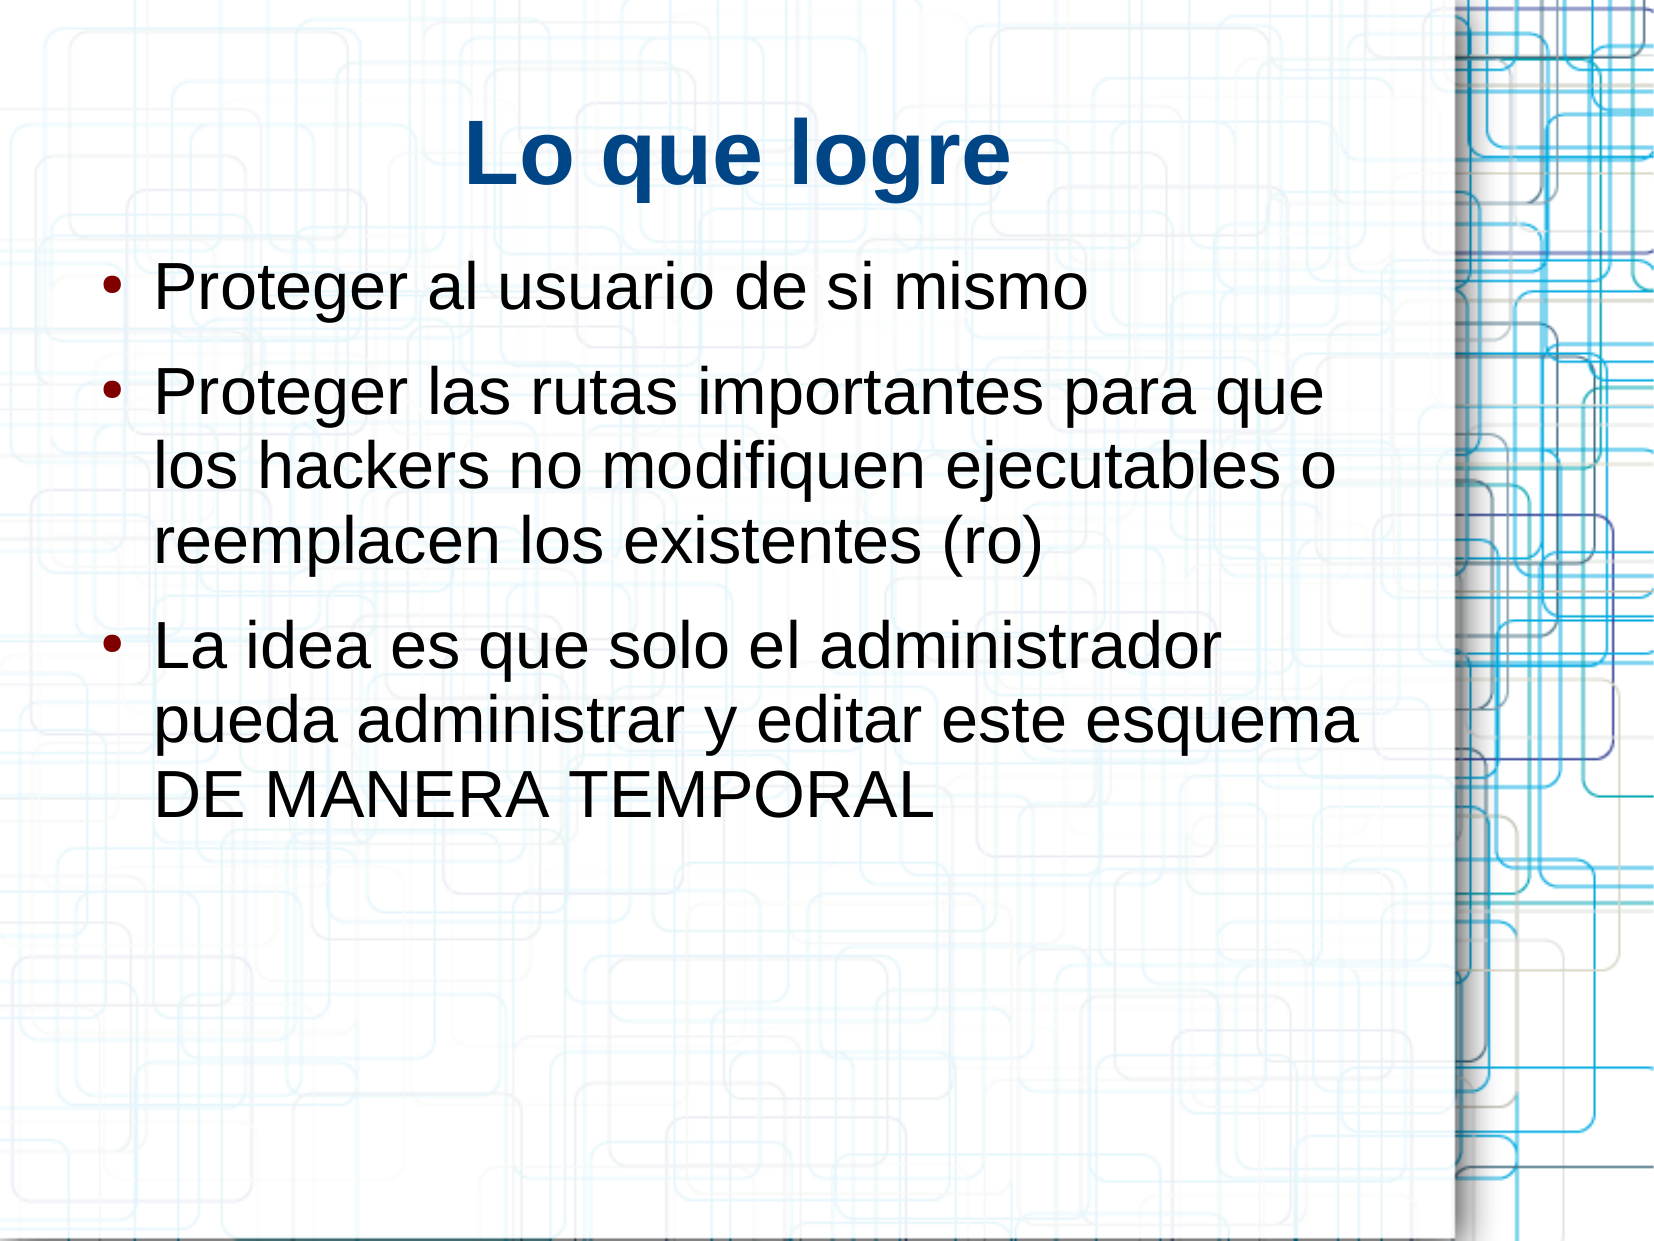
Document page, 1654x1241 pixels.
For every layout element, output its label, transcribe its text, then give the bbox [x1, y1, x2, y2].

list Proteger al usuario de si mismo Proteger las rutas importantes para que los hackers no modifiquen ejecutables o reemplacen los existentes (ro) La idea es que solo el administrador pueda administrar y editar este esquema DE MANERA TEMPORAL [82, 249, 1418, 1054]
picture [0, 0, 1654, 1241]
title Lo que logre [59, 56, 1418, 250]
